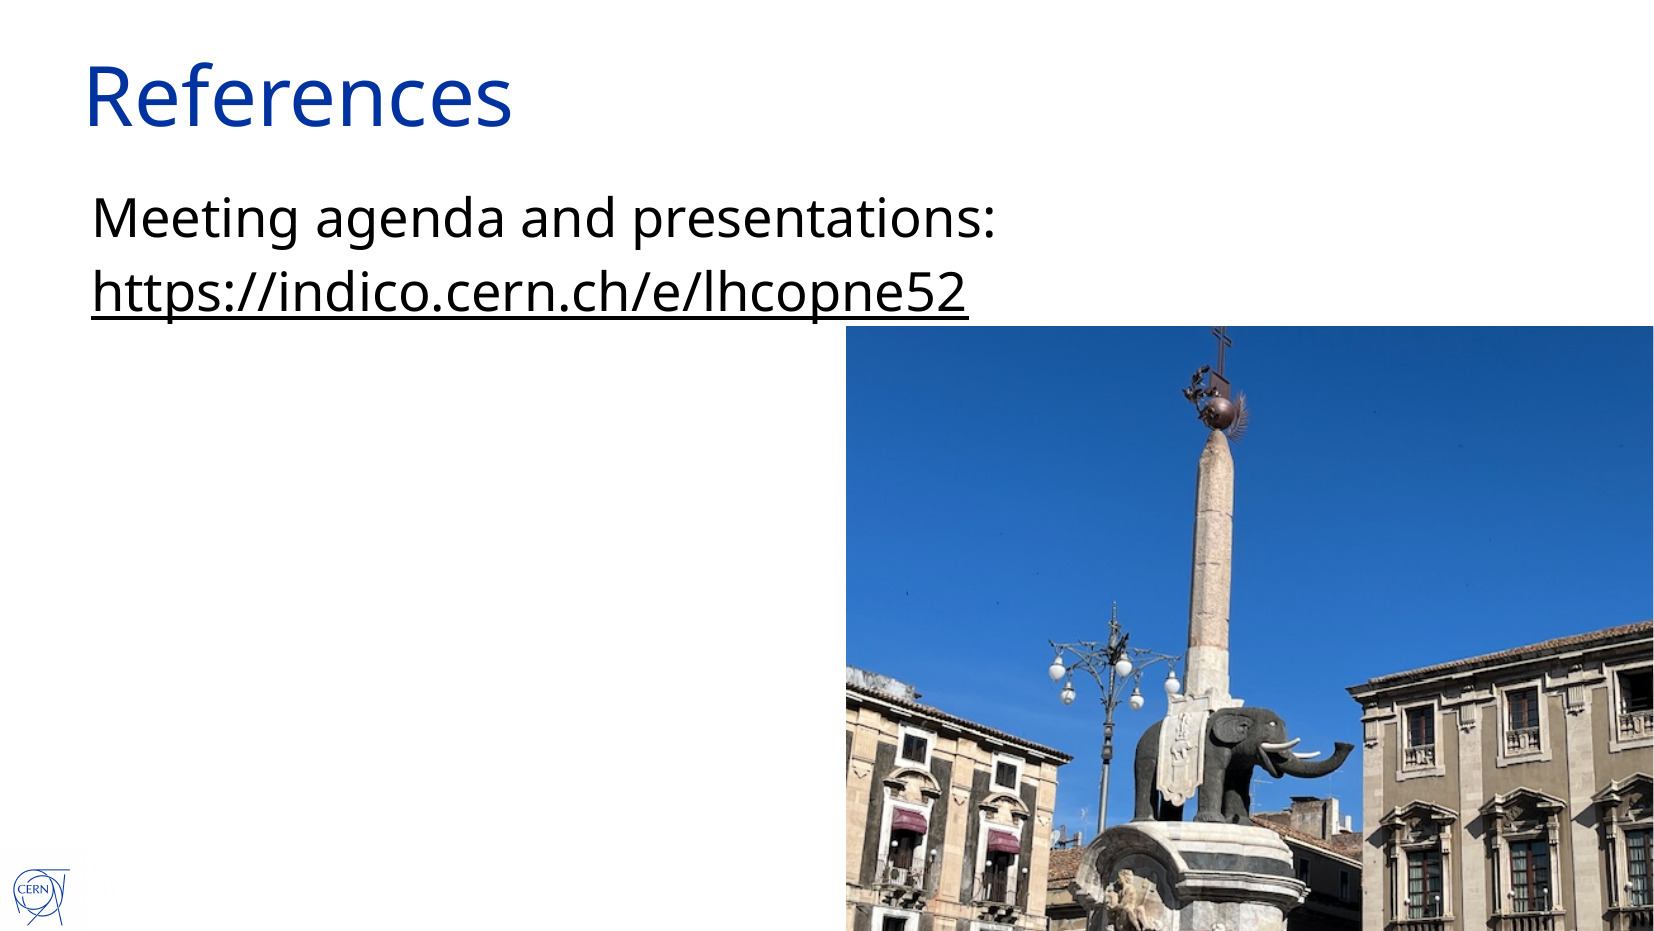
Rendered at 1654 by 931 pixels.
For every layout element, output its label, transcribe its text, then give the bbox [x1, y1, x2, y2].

picture [846, 326, 1654, 931]
picture [0, 850, 127, 931]
title References [82, 37, 1571, 142]
text_box Meeting agenda and presentations: https://indico.cern.ch/e/lhcopne52 [76, 172, 1601, 792]
